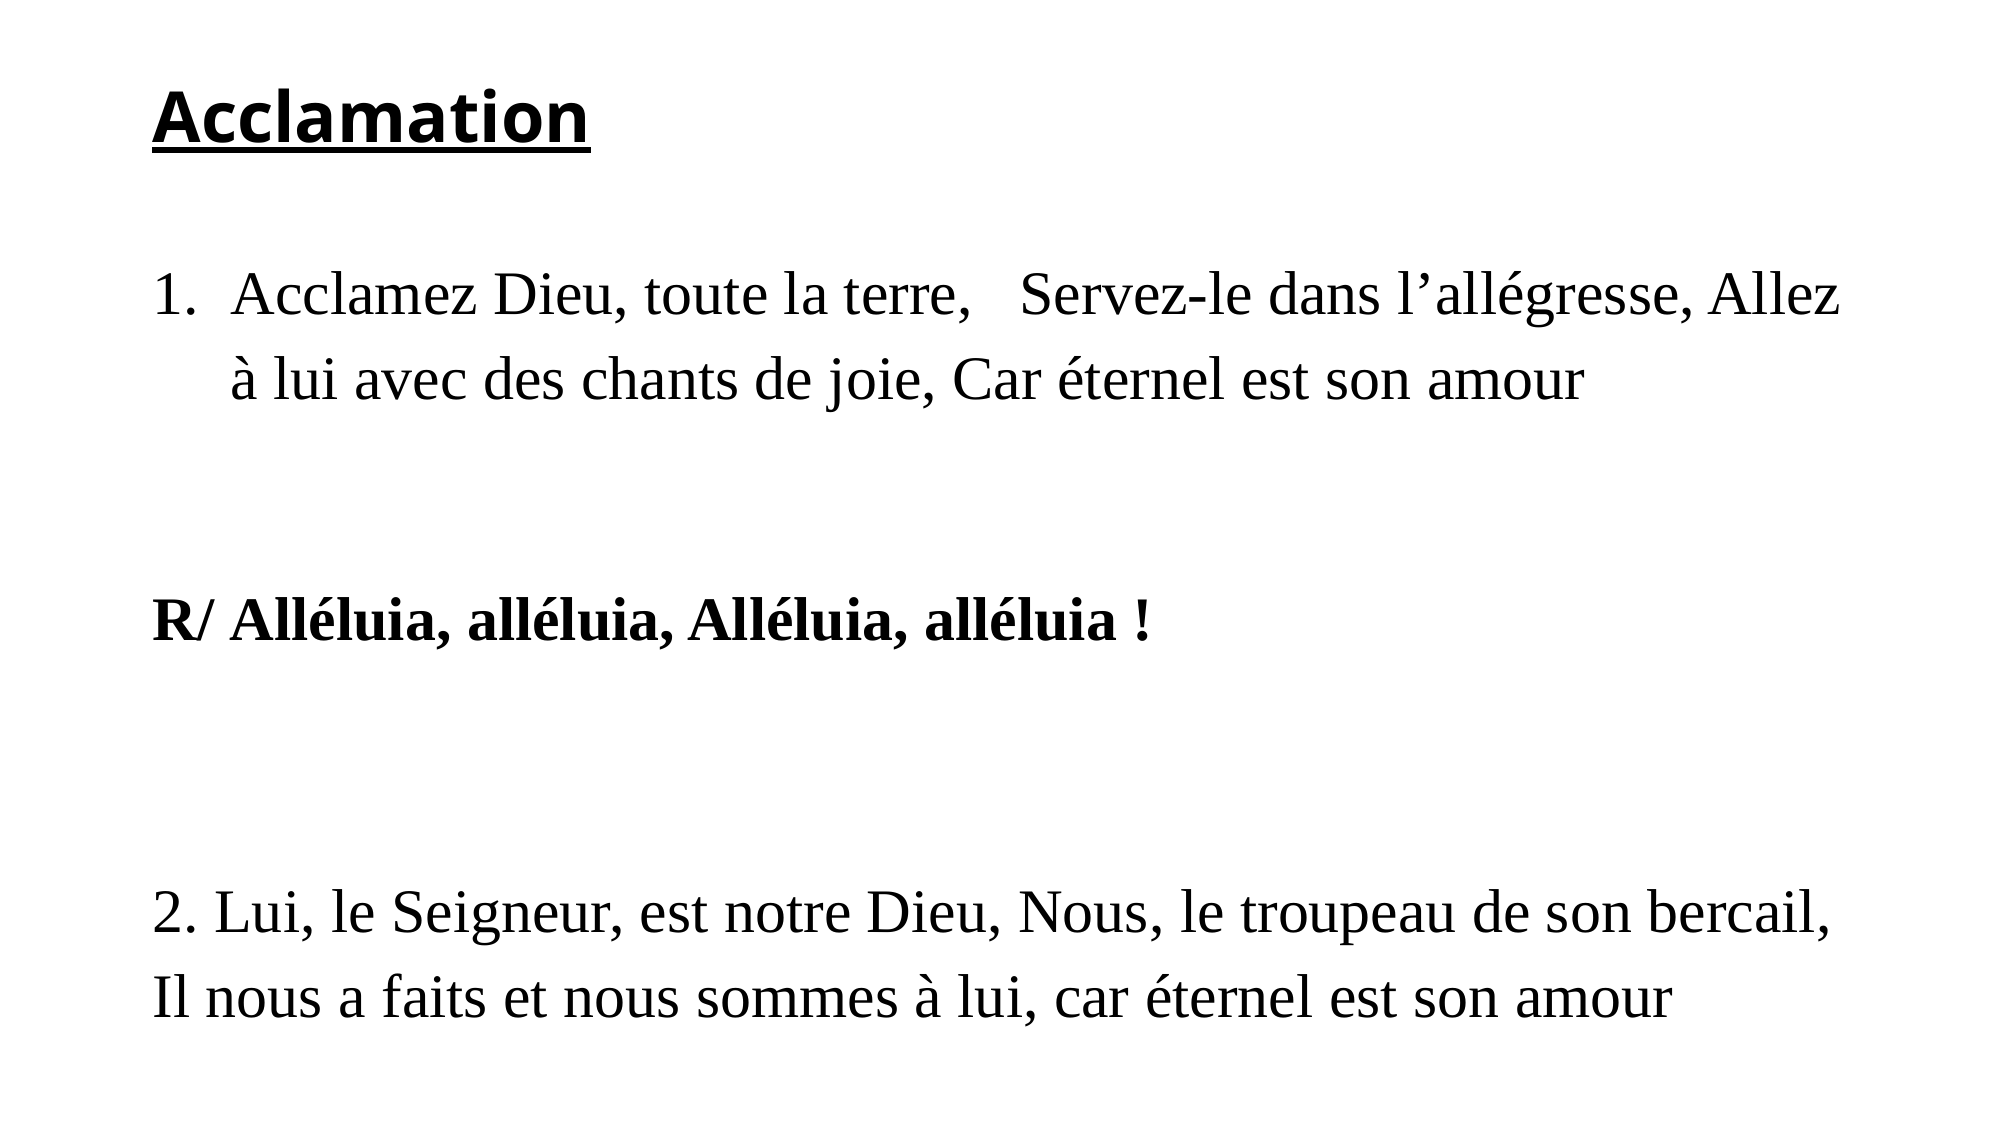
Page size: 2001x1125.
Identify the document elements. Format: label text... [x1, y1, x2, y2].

title Acclamation [137, 59, 1863, 169]
list Acclamez Dieu, toute la terre, Servez-le dans l’allégresse, Allez à lui avec des chants de joie, Car éternel est son amour R/ Alléluia, alléluia, Alléluia, alléluia ! 2. Lui, le Seigneur, est notre Dieu, Nous, le troupeau de son bercail, Il nous a faits et nous sommes à lui, car éternel est son amour [137, 233, 1863, 1066]
